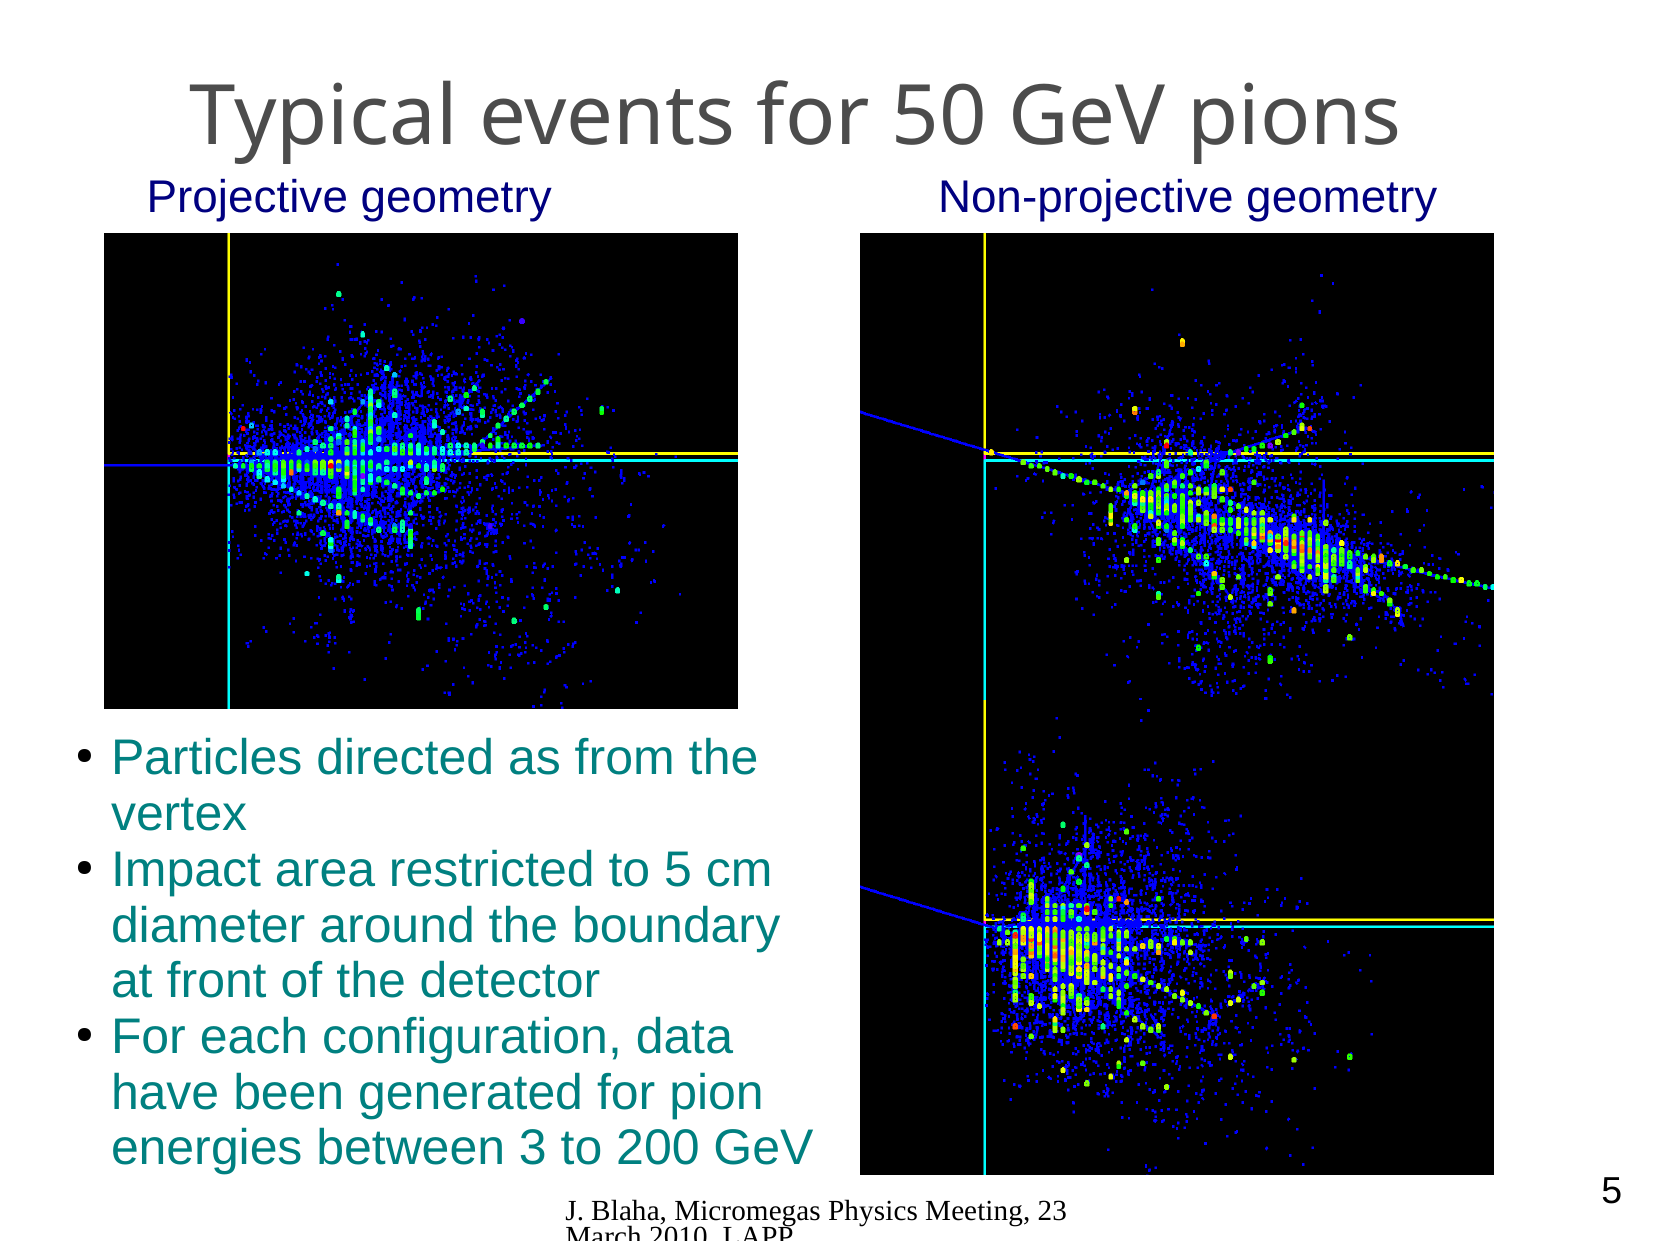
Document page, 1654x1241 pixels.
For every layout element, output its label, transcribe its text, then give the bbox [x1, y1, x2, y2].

text_box Non-projective geometry [923, 163, 1490, 230]
text_box Projective geometry [131, 163, 605, 230]
text_box 5 [1586, 1161, 1637, 1219]
title Typical events for 50 GeV pions [0, 18, 1634, 208]
picture [104, 233, 738, 709]
text_box Particles directed as from the vertex Impact area restricted to 5 cm diameter around the boundary at front of the detector For each configuration, data have been generated for pion energies between 3 to 200 GeV [25, 722, 836, 1183]
picture [860, 233, 1494, 1175]
